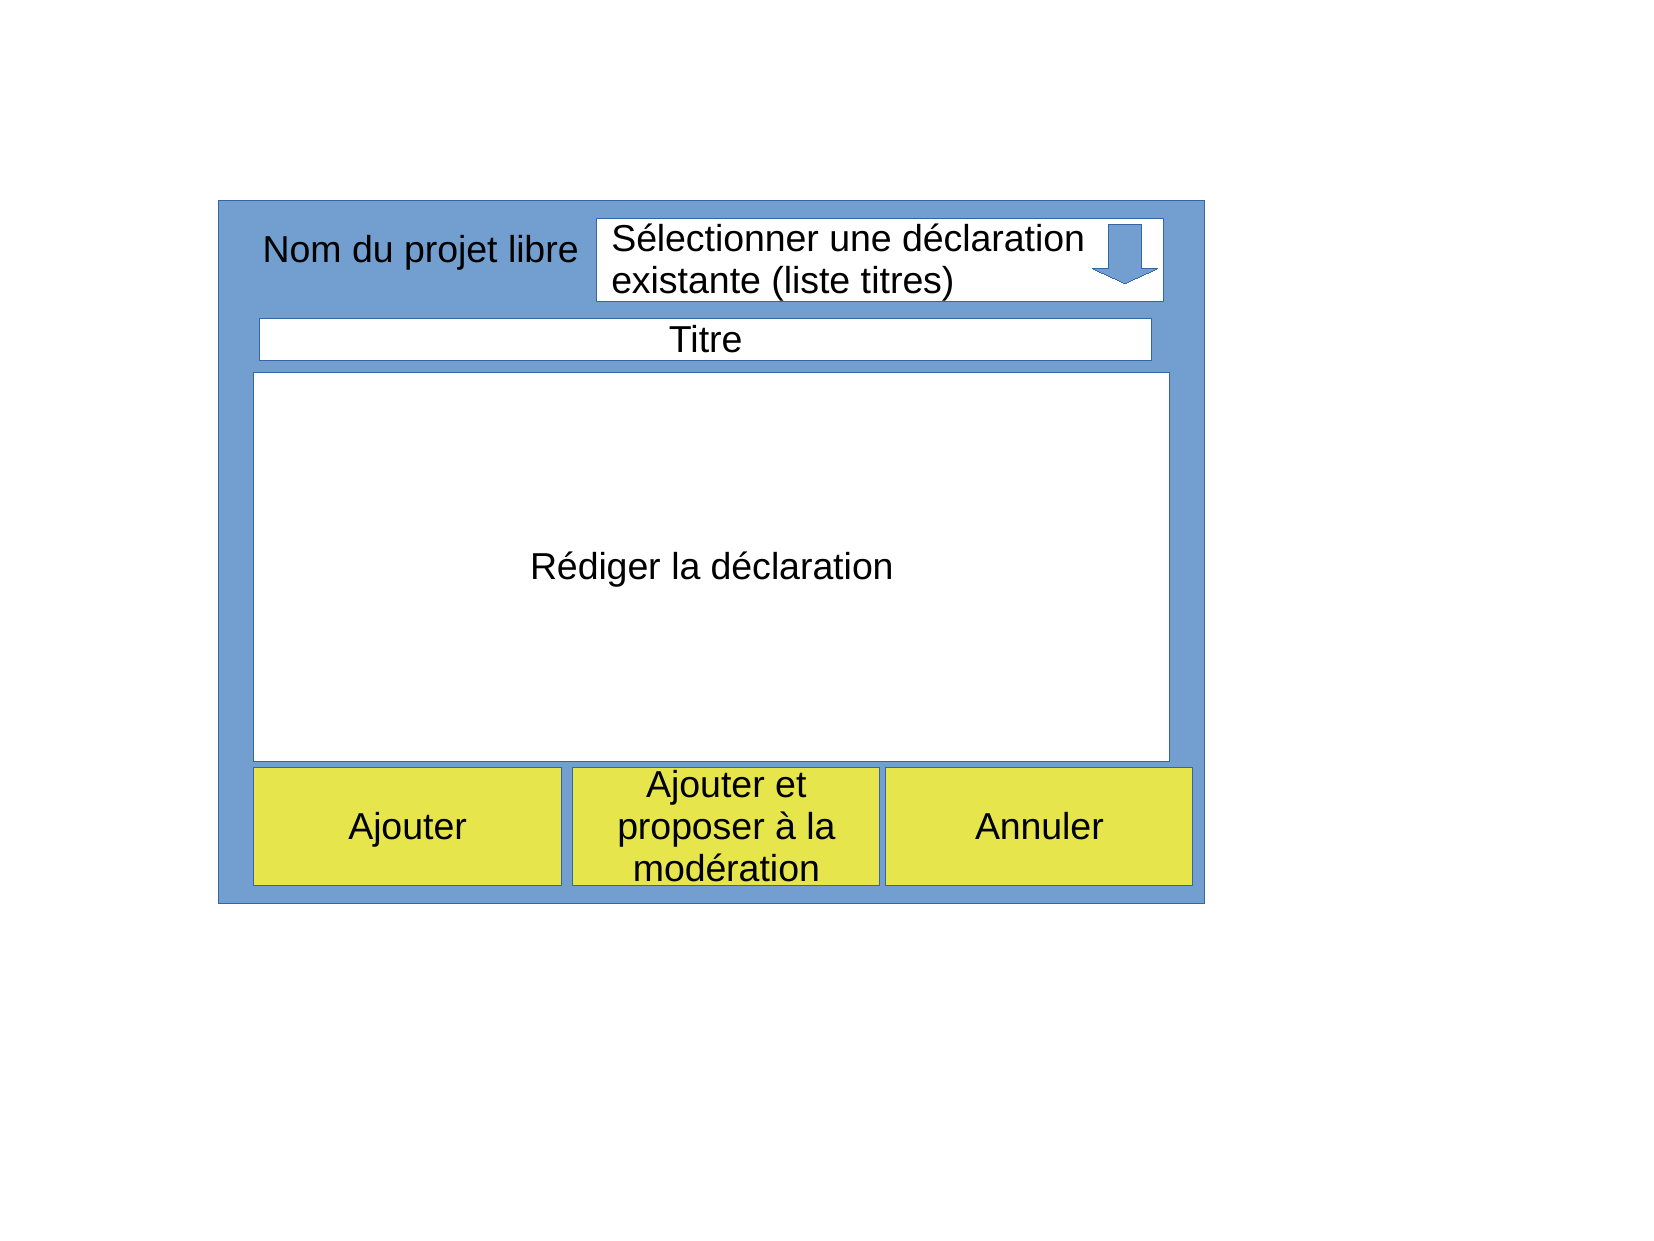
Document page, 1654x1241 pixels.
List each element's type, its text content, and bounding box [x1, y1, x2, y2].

text_box Nom du projet libre [248, 220, 596, 278]
text_box Ajouter et proposer à la modération [572, 767, 880, 886]
text_box Rédiger la déclaration [253, 372, 1170, 762]
text_box Annuler [885, 767, 1193, 886]
text_box Ajouter [253, 767, 562, 886]
text_box Titre [259, 318, 1152, 361]
text_box Sélectionner une déclaration existante (liste titres) [596, 218, 1164, 302]
text_box [218, 200, 1205, 904]
